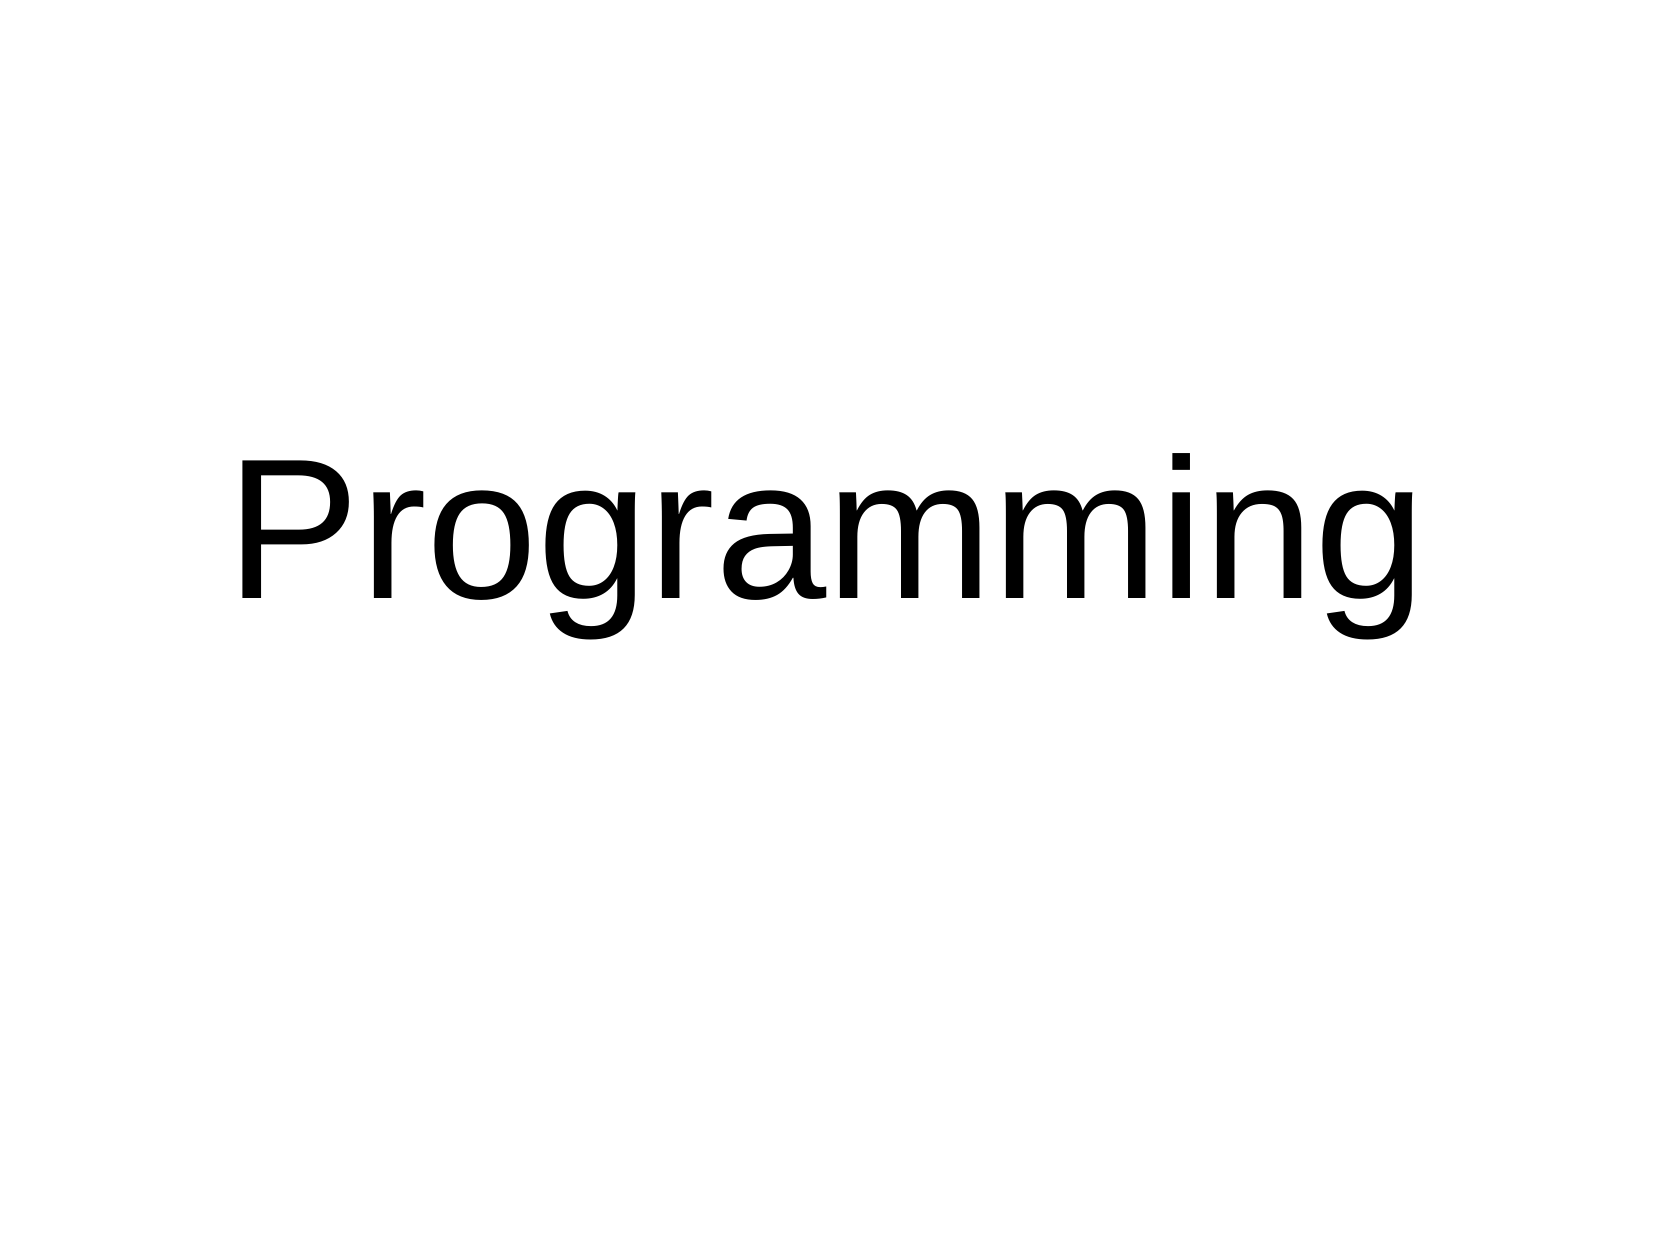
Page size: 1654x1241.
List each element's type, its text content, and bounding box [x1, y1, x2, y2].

subtitle Programming [82, 49, 1571, 1010]
